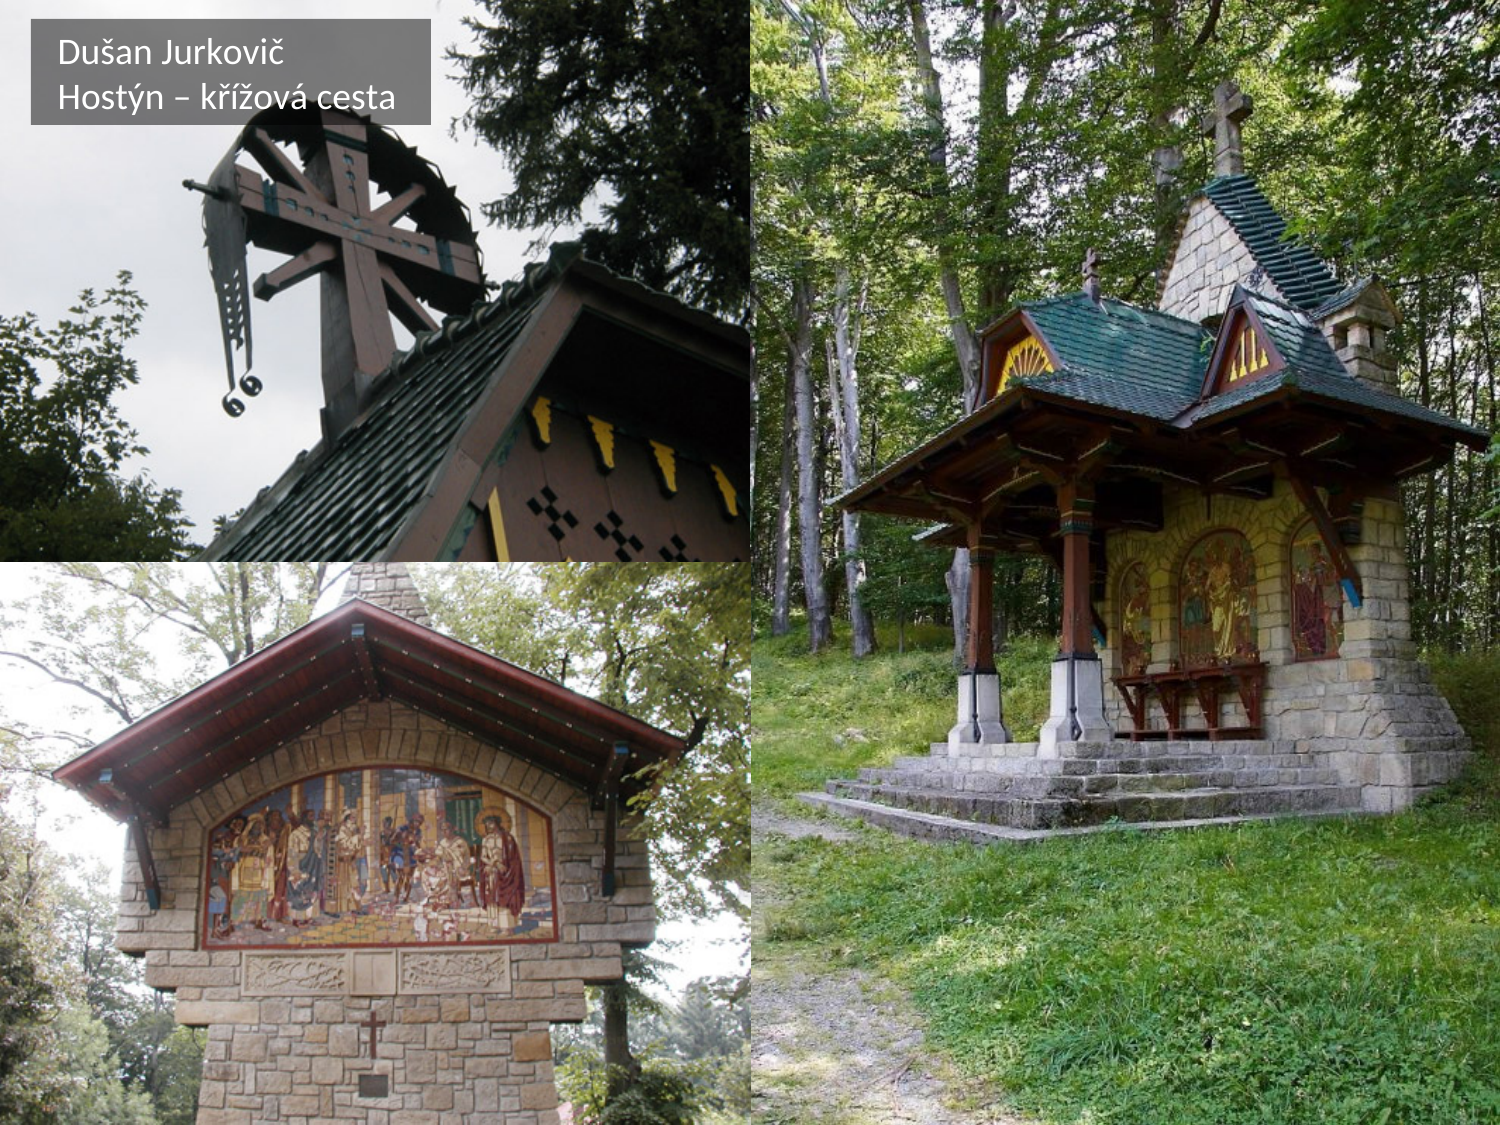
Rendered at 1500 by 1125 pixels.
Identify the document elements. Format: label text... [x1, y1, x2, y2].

text_box Dušan Jurkovič Hostýn – křížová cesta [42, 18, 412, 125]
picture [0, 0, 1500, 1125]
text_box [30, 18, 42, 125]
text_box [412, 18, 431, 125]
